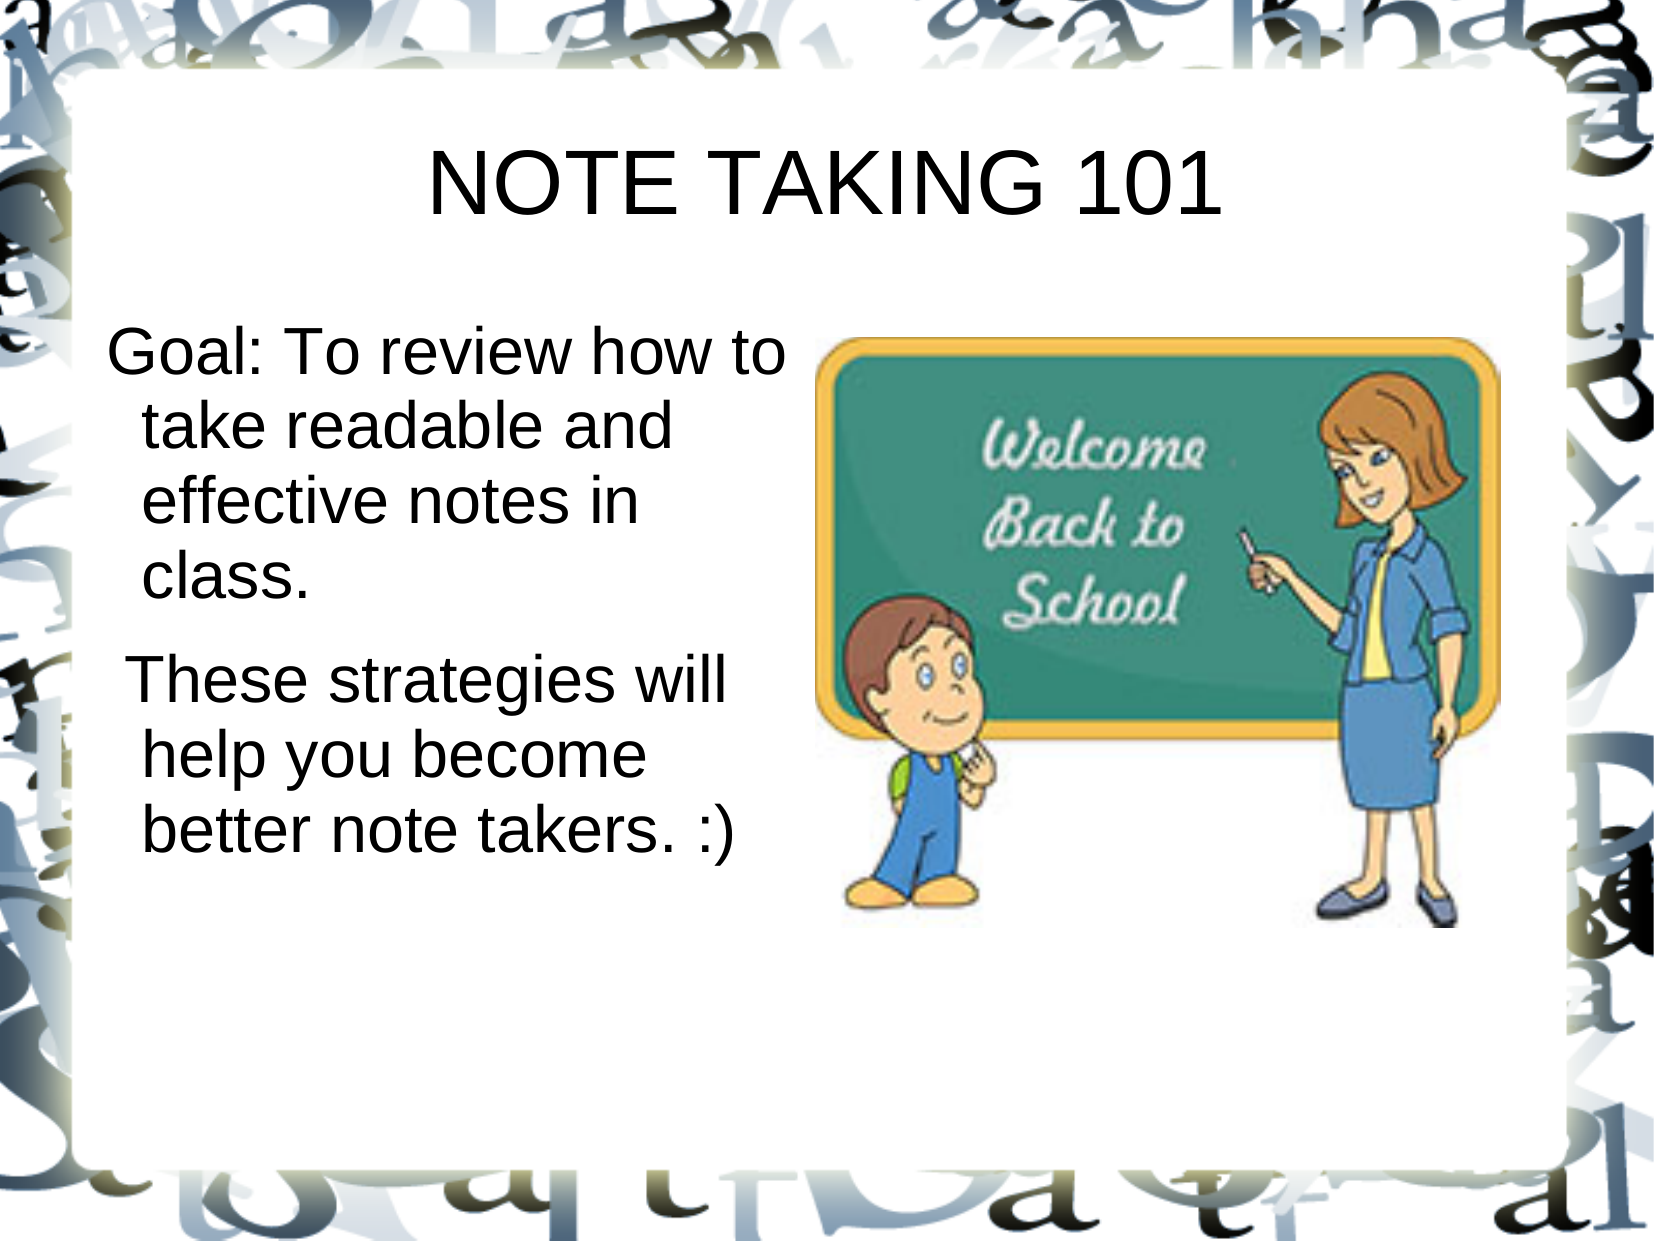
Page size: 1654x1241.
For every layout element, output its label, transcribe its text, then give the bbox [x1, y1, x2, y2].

list Goal: To review how to take readable and effective notes in class. These strategies will help you become better note takers. :) [106, 313, 801, 1028]
title NOTE TAKING 101 [82, 78, 1571, 287]
picture [0, 0, 1654, 1241]
